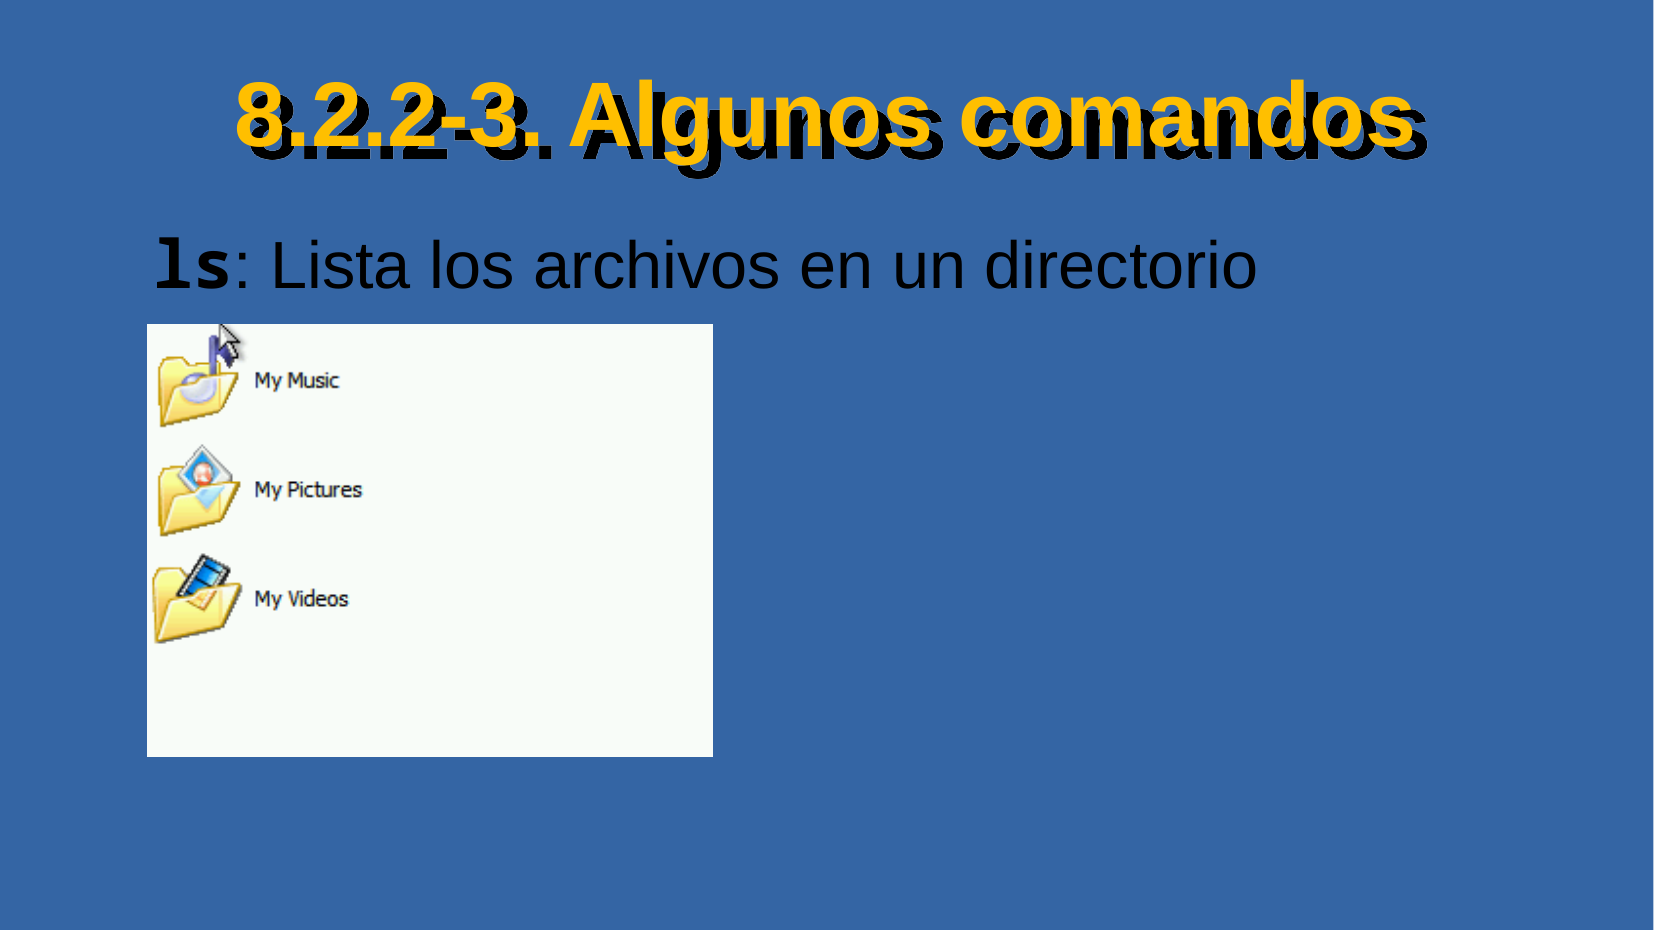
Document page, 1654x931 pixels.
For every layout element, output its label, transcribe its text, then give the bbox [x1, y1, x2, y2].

title 8.2.2-3. Algunos comandos [82, 37, 1571, 193]
list ls: Lista los archivos en un directorio [82, 217, 1571, 758]
picture [147, 324, 713, 758]
